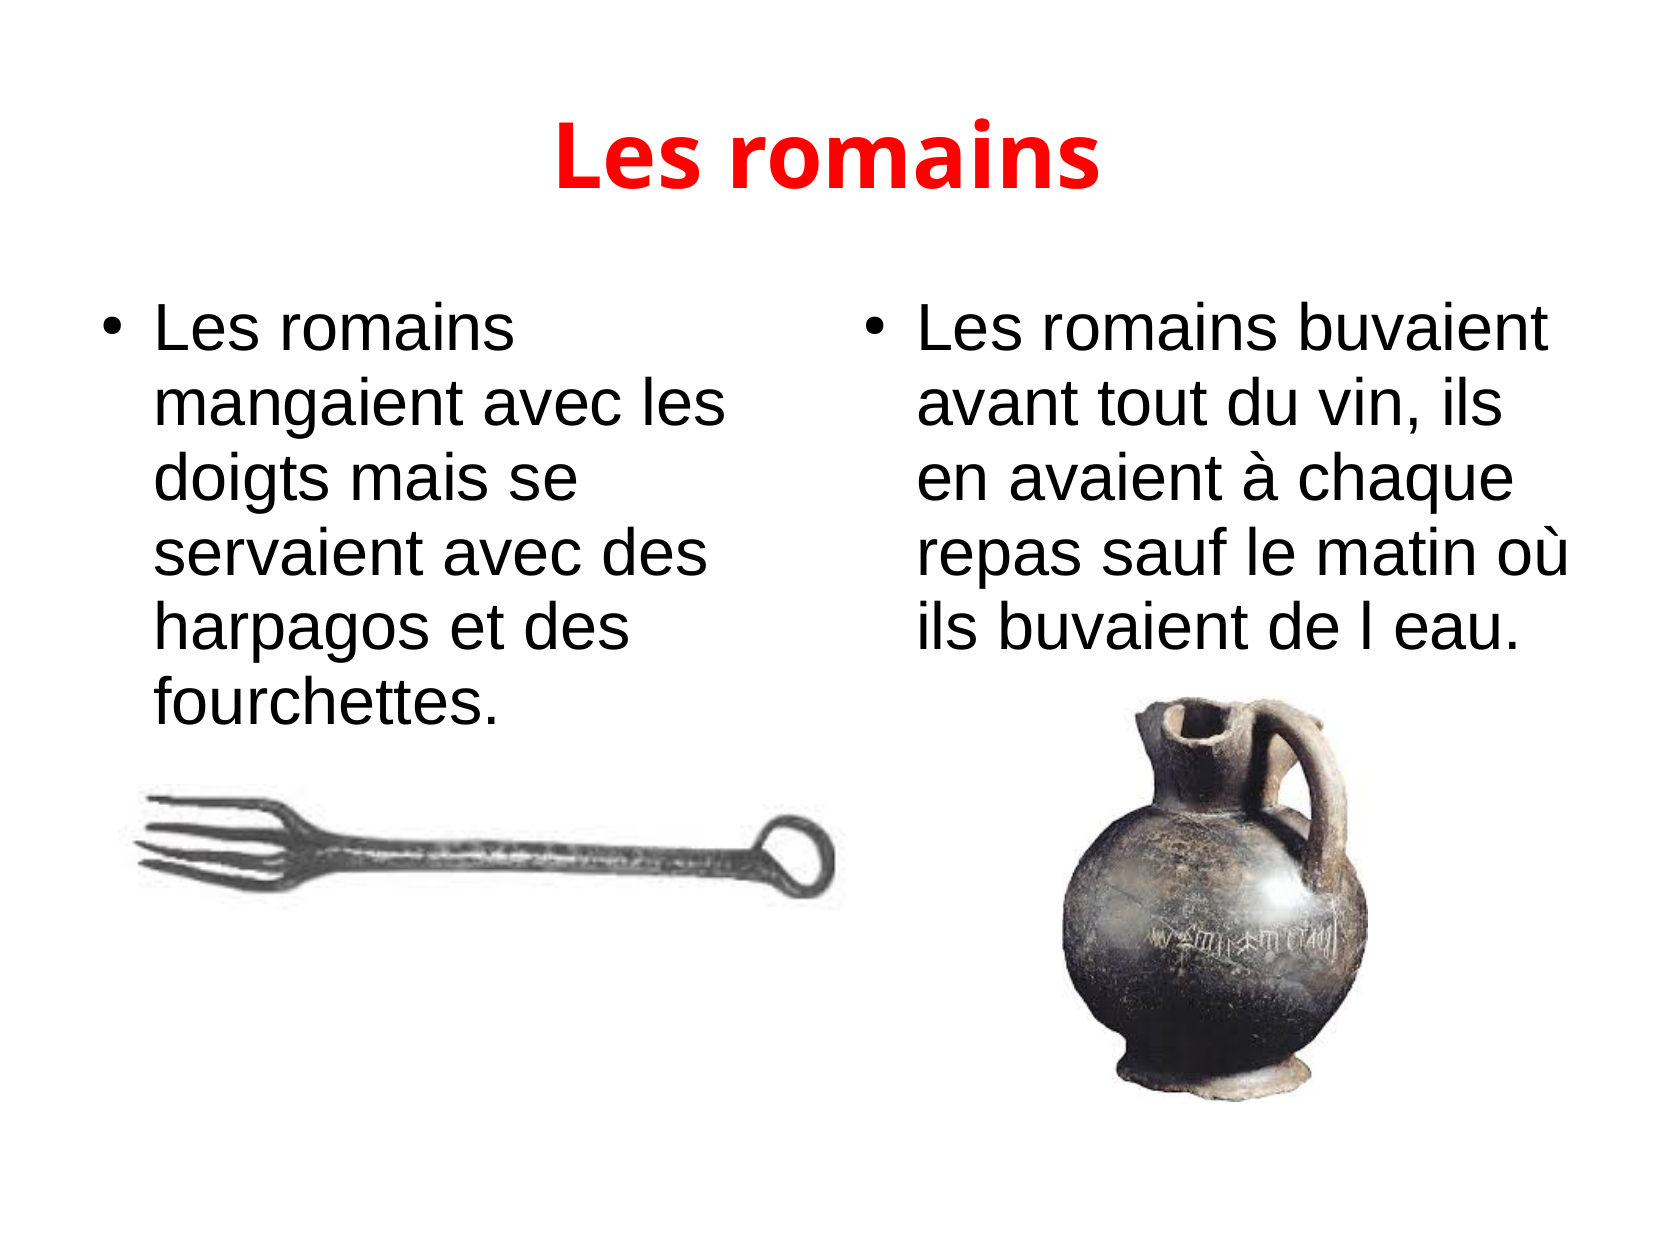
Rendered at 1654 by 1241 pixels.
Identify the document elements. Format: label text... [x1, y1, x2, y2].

list Les romains mangaient avec les doigts mais se servaient avec des harpagos et des fourchettes. [82, 290, 809, 1109]
list Les romains buvaient avant tout du vin, ils en avaient à chaque repas sauf le matin où ils buvaient de l eau. [845, 290, 1572, 1109]
picture [118, 784, 846, 910]
picture [1062, 696, 1368, 1102]
title Les romains [82, 49, 1571, 257]
